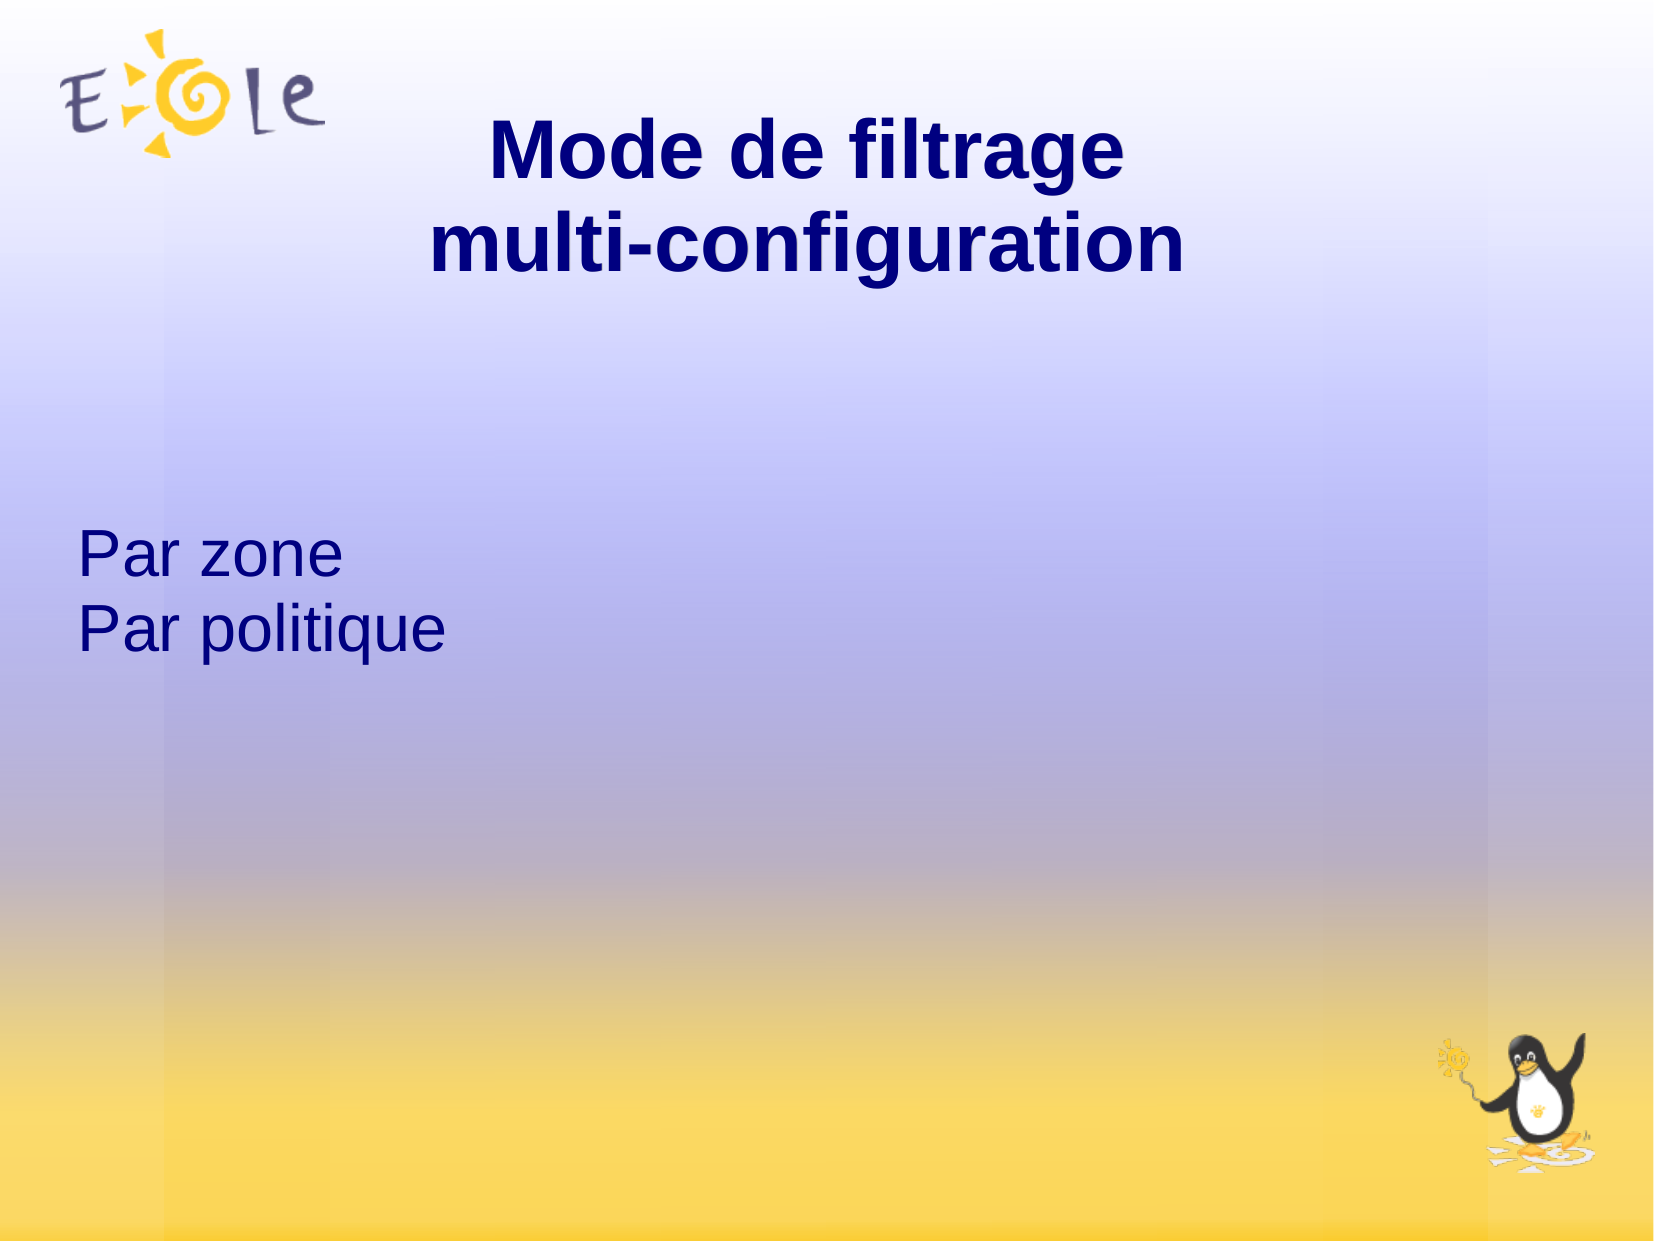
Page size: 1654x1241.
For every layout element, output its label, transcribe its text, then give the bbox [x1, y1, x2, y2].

subtitle Par zone Par politique [59, 324, 1571, 857]
text_box Mode de filtrage multi-configuration [413, 95, 1270, 324]
picture [0, 0, 1654, 1241]
